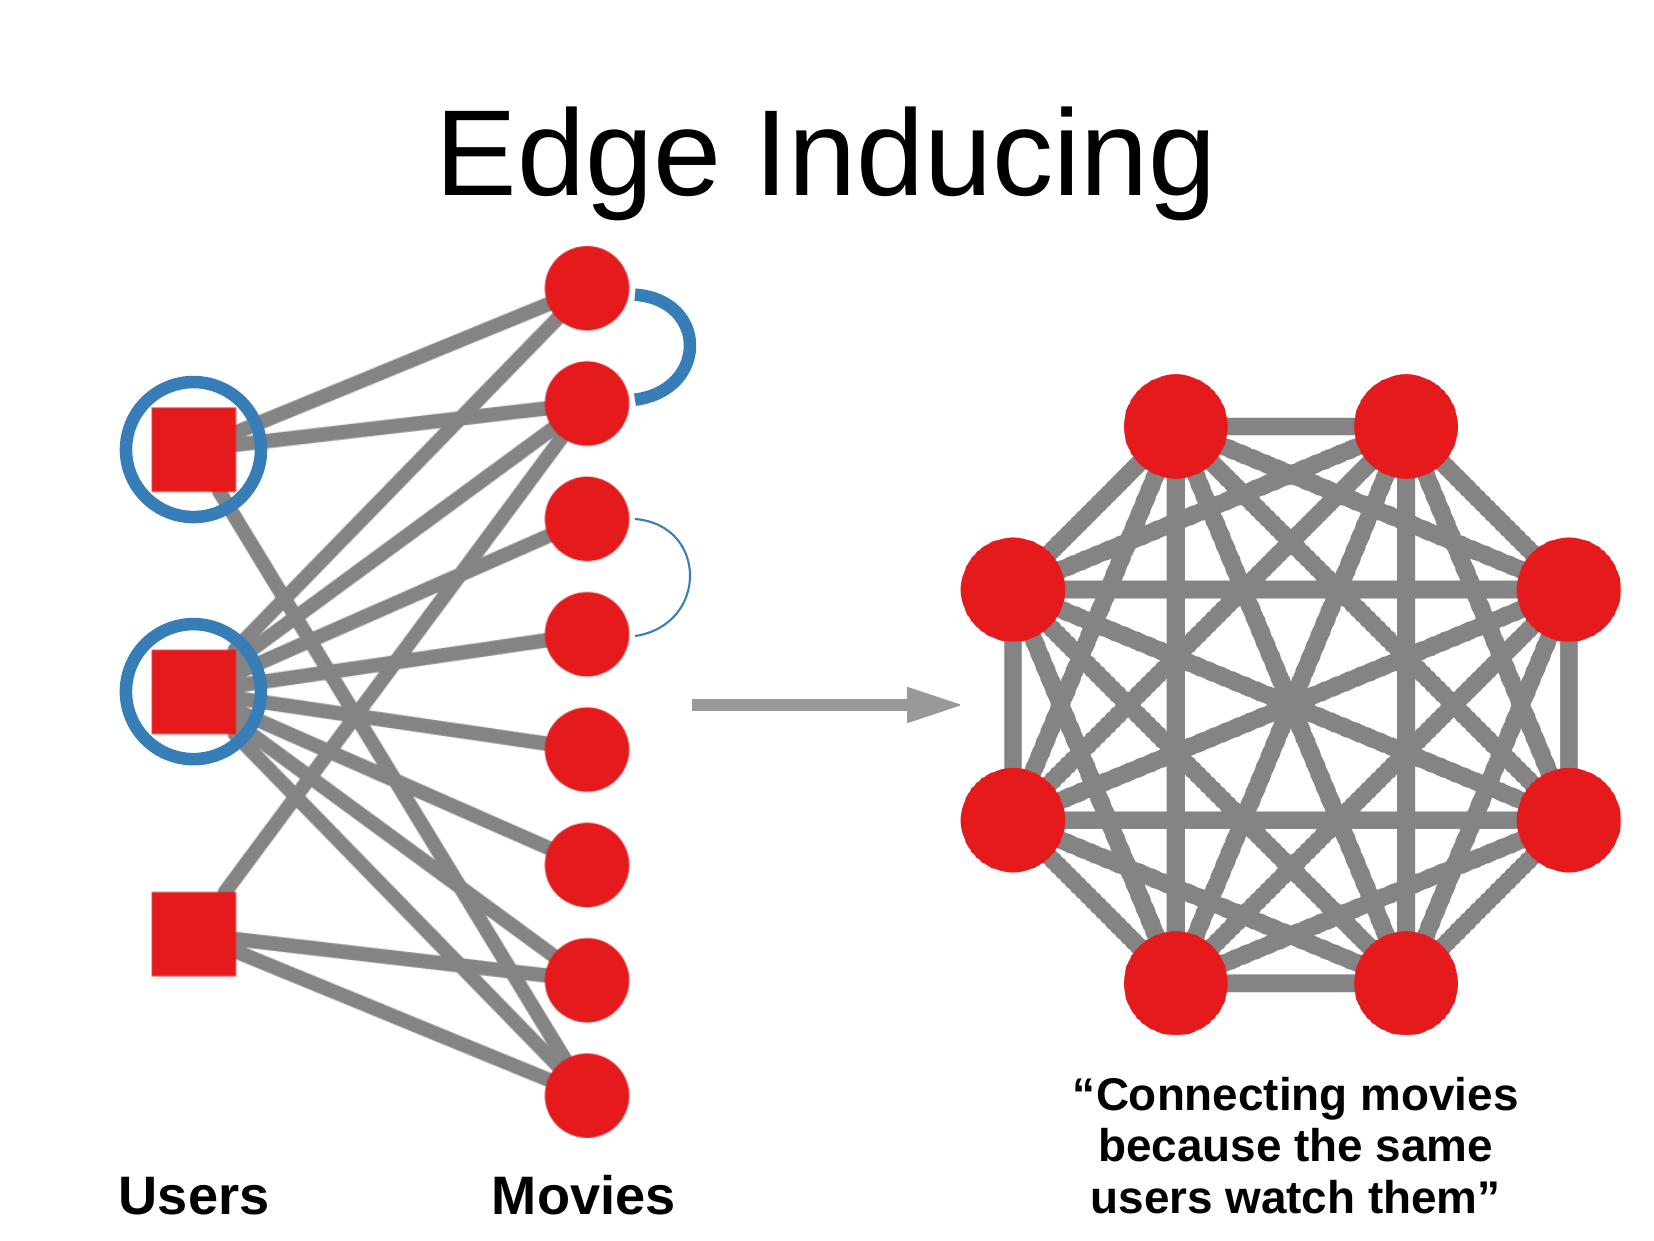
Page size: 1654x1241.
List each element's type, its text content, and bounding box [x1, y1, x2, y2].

title Edge Inducing [82, 49, 1571, 257]
picture [960, 374, 1621, 1036]
text_box “Connecting movies because the same users watch them” [1058, 1061, 1540, 1206]
picture [151, 631, 254, 752]
text_box Users [103, 1158, 285, 1225]
picture [151, 389, 254, 510]
text_box Movies [477, 1158, 691, 1225]
picture [151, 257, 630, 1138]
